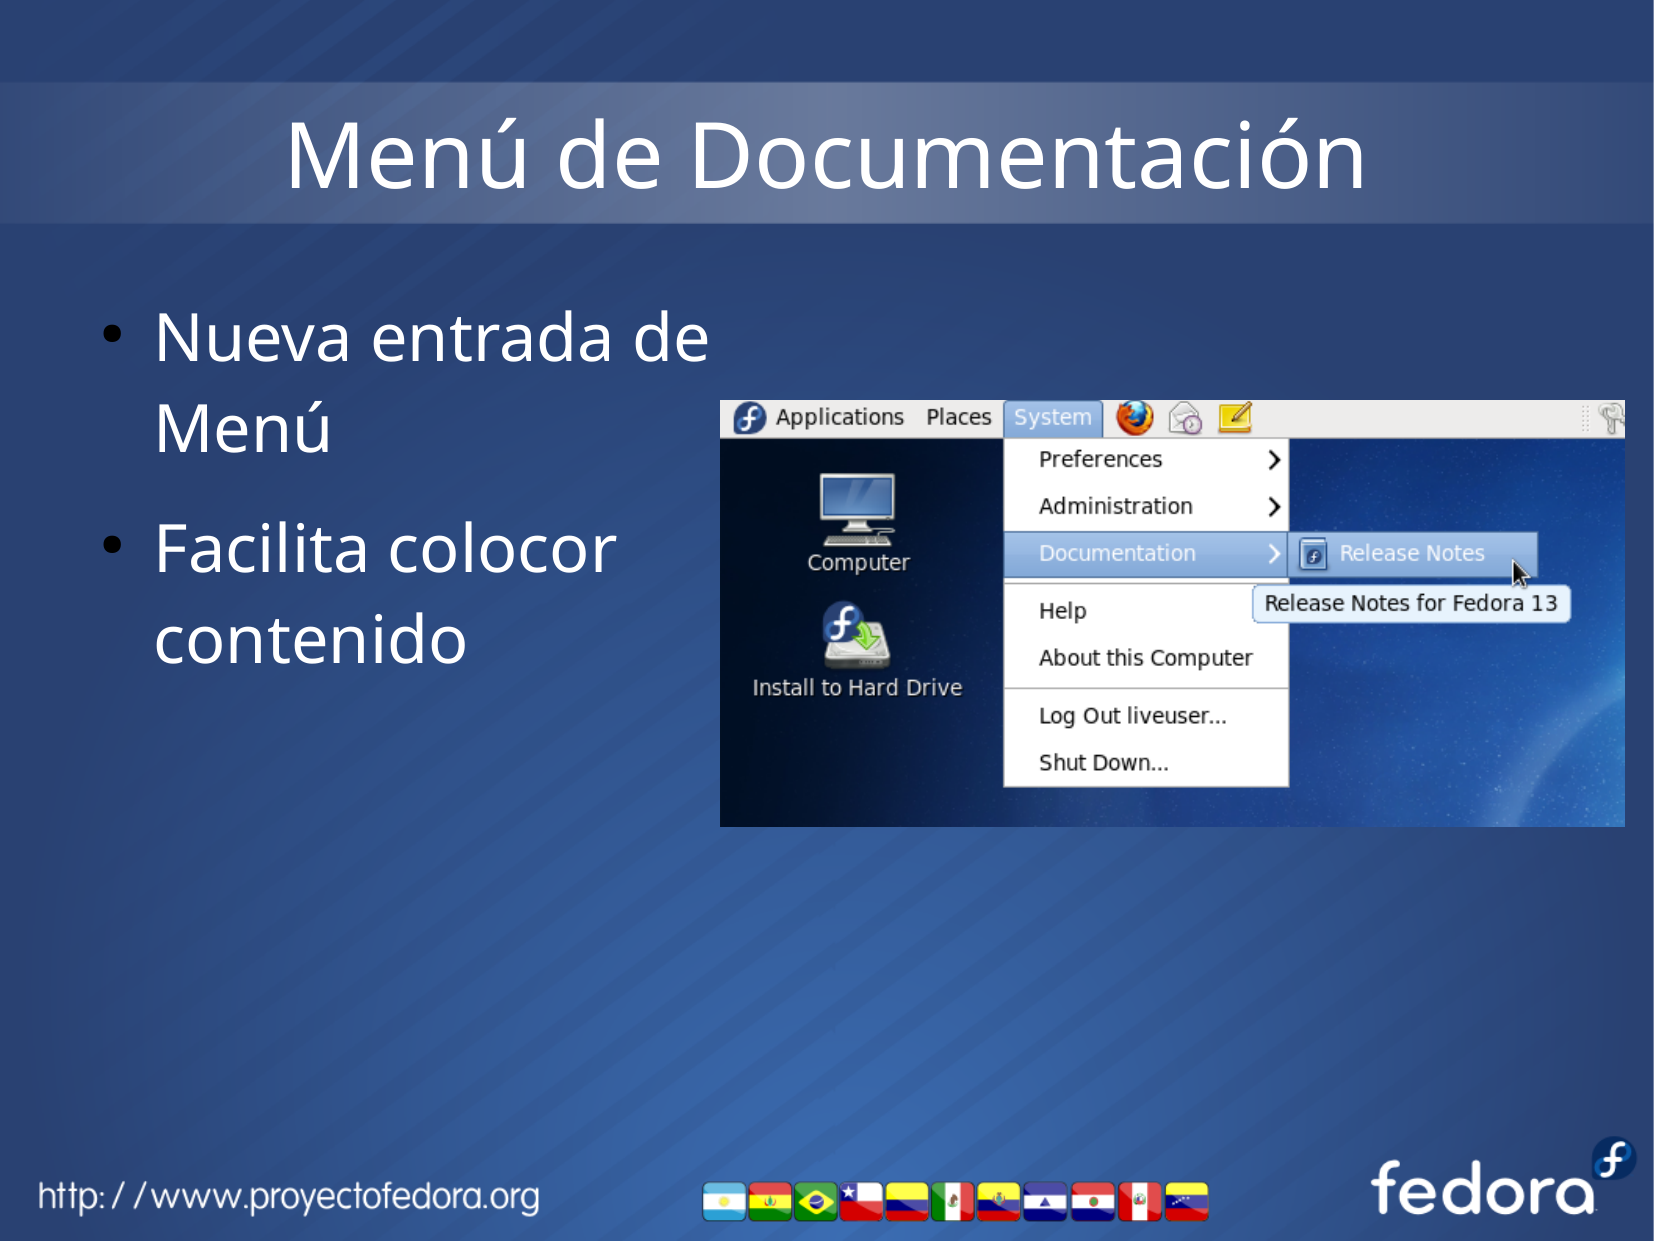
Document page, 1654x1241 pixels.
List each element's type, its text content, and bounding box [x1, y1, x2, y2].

picture [0, 0, 1654, 1241]
list Nueva entrada de Menú Facilita colocor contenido [82, 290, 809, 1109]
title Menú de Documentación [82, 49, 1571, 257]
